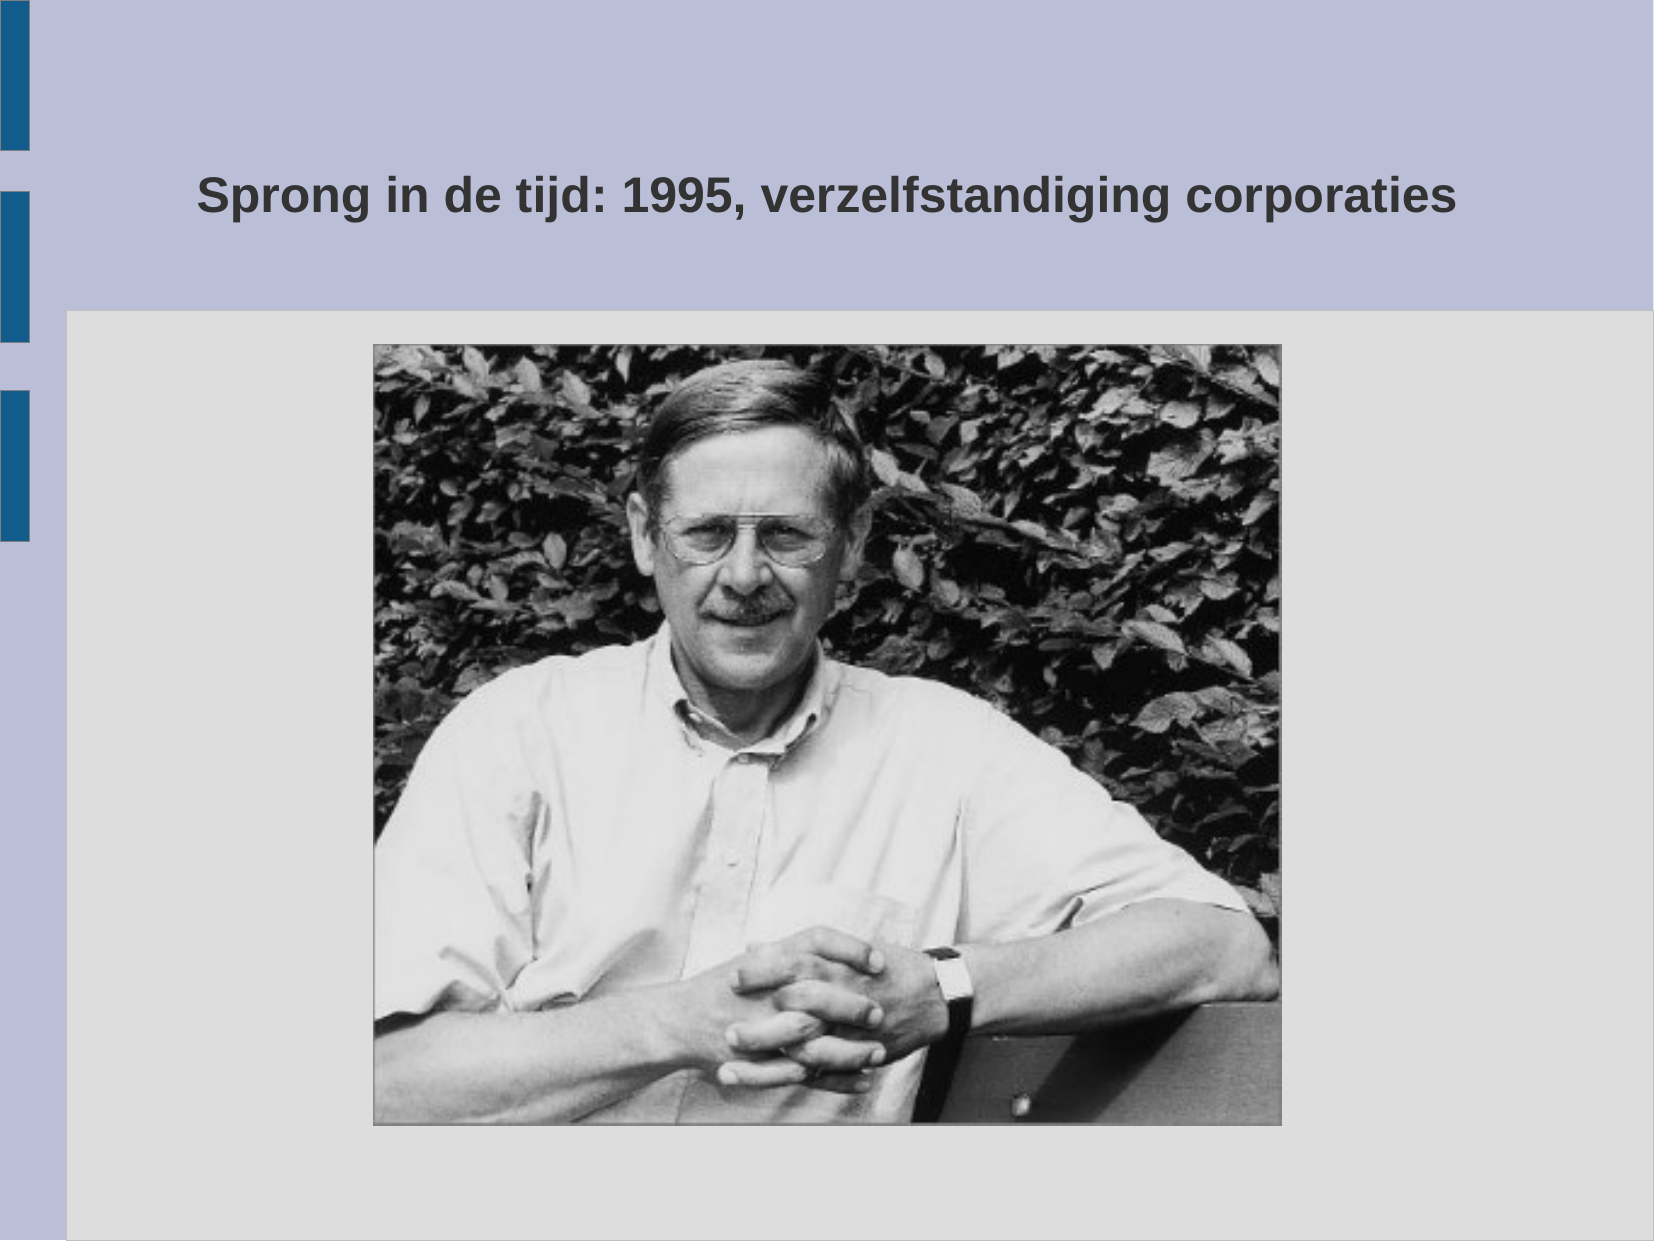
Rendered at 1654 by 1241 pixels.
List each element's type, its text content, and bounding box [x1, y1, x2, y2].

picture [373, 344, 1282, 1126]
title Sprong in de tijd: 1995, verzelfstandiging corporaties [121, 91, 1534, 299]
